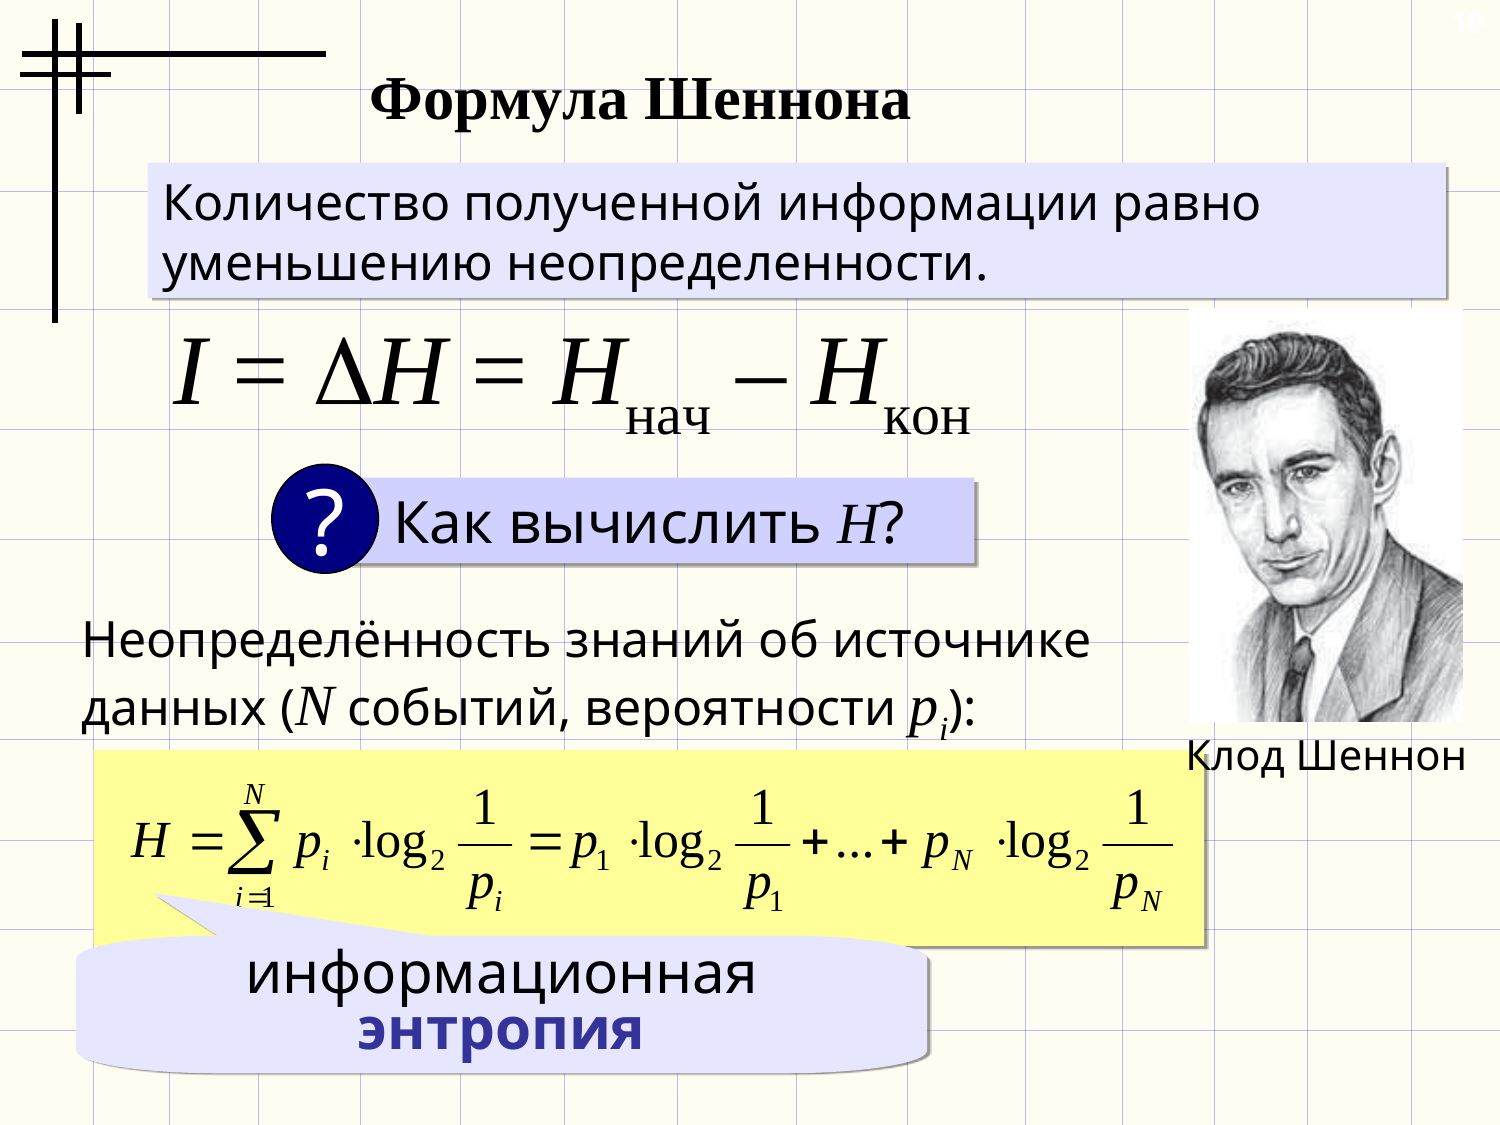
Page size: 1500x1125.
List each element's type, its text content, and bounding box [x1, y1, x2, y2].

chart [121, 770, 1185, 923]
text_box I = H = Hнач – Hкон [79, 292, 1067, 458]
text_box Клод Шеннон [1170, 721, 1482, 787]
text_box <номер> [1148, 0, 1499, 75]
picture [1189, 308, 1463, 721]
title Формула Шеннона [324, 49, 1426, 127]
text_box Неопределённость знаний об источнике данных (N событий, вероятности pi): [66, 599, 1182, 755]
text_box [354, 787, 1205, 946]
text_box [93, 755, 1170, 946]
text_box Как вычислить H? [357, 477, 975, 564]
text_box Количество полученной информации равно уменьшению неопределенности. [147, 162, 1446, 299]
text_box ? [271, 464, 379, 574]
text_box информационная энтропия [76, 892, 928, 1074]
